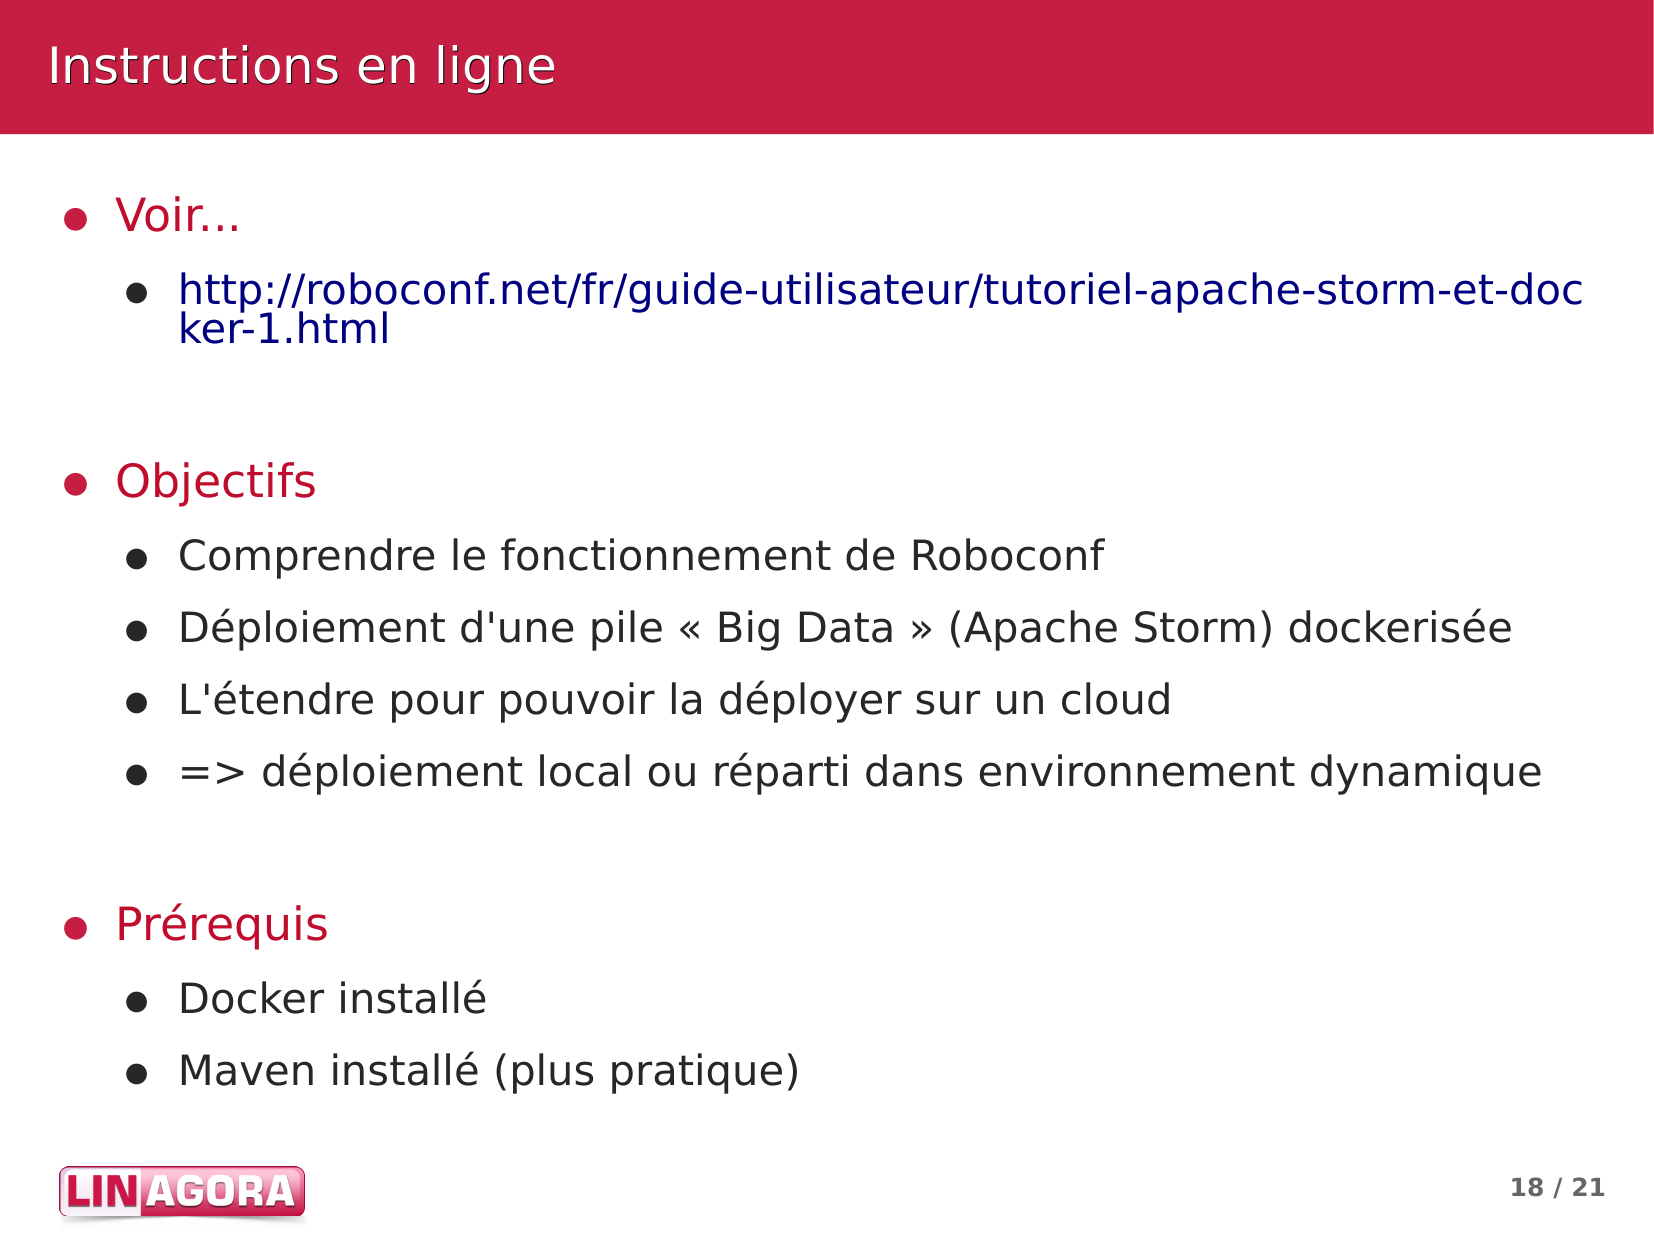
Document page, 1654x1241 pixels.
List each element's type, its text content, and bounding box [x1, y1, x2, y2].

title Instructions en ligne [47, 7, 1624, 126]
picture [59, 1166, 308, 1229]
list Voir... http://roboconf.net/fr/guide-utilisateur/tutoriel-apache-storm-et-docker-1.html Objectifs Comprendre le fonctionnement de Roboconf Déploiement d'une pile « Big Data » (Apache Storm) dockerisée L'étendre pour pouvoir la déployer sur un cloud => déploiement local ou réparti dans environnement dynamique Prérequis Docker installé Maven installé (plus pratique) [45, 188, 1606, 1134]
